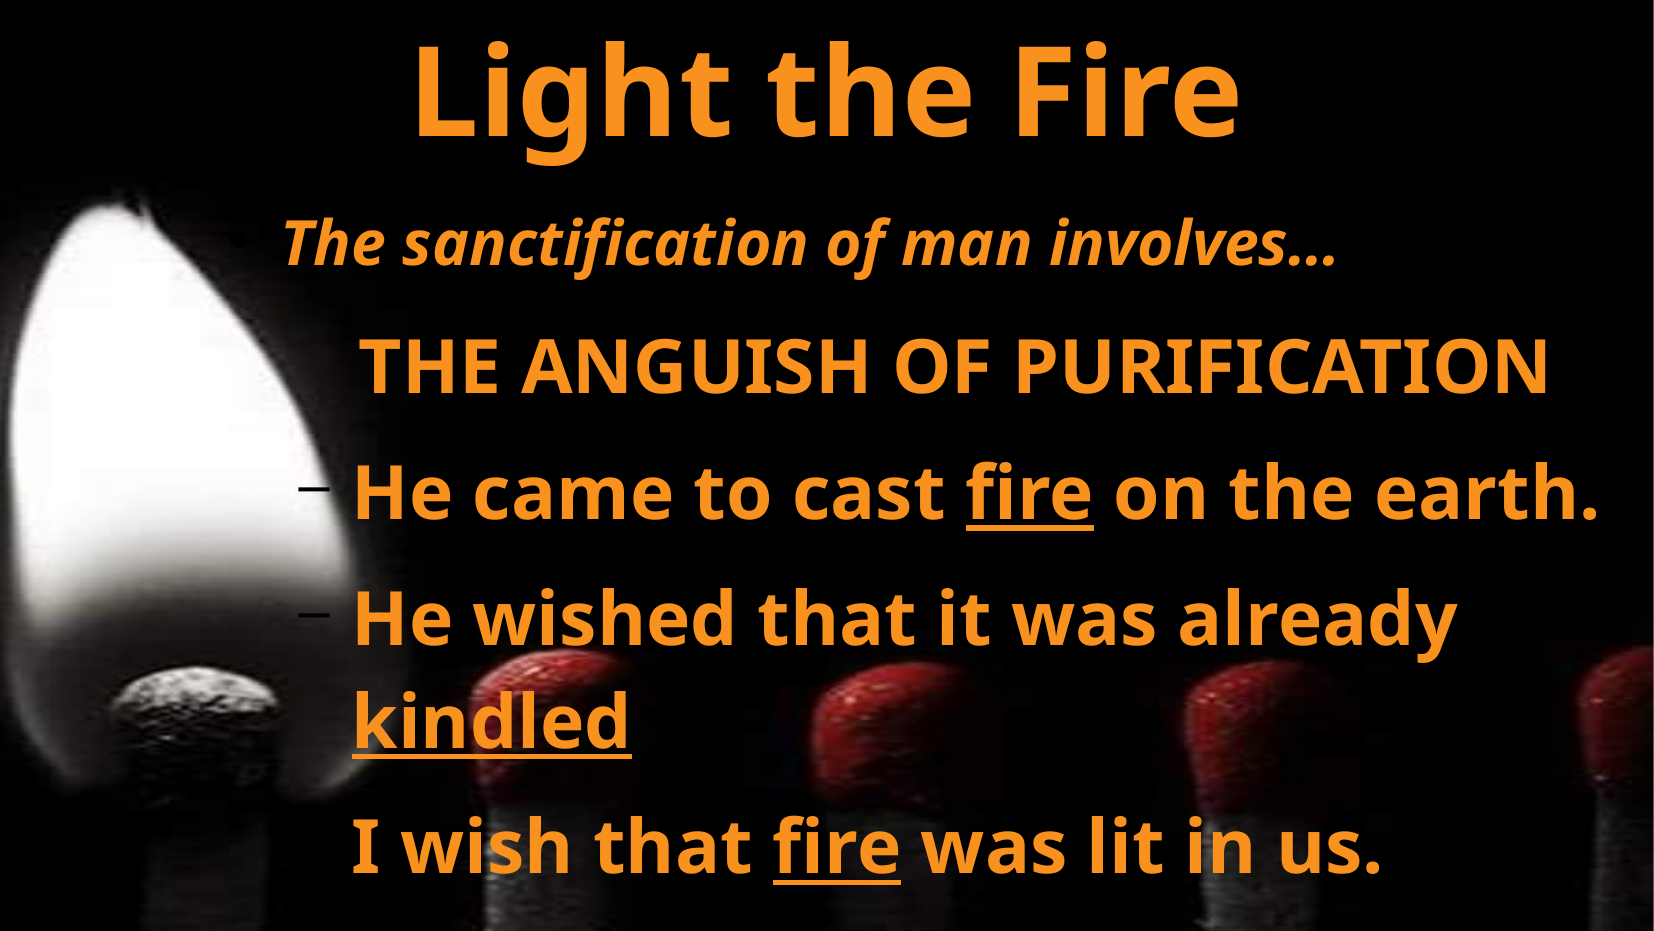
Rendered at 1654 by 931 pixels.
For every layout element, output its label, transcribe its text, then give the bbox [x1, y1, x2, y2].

list The sanctification of man involves… THE ANGUISH OF PURIFICATION He came to cast fire on the earth. He wished that it was already kindled I wish that fire was lit in us. [210, 199, 1632, 897]
picture [0, 0, 1654, 931]
title Light the Fire [82, 9, 1571, 166]
